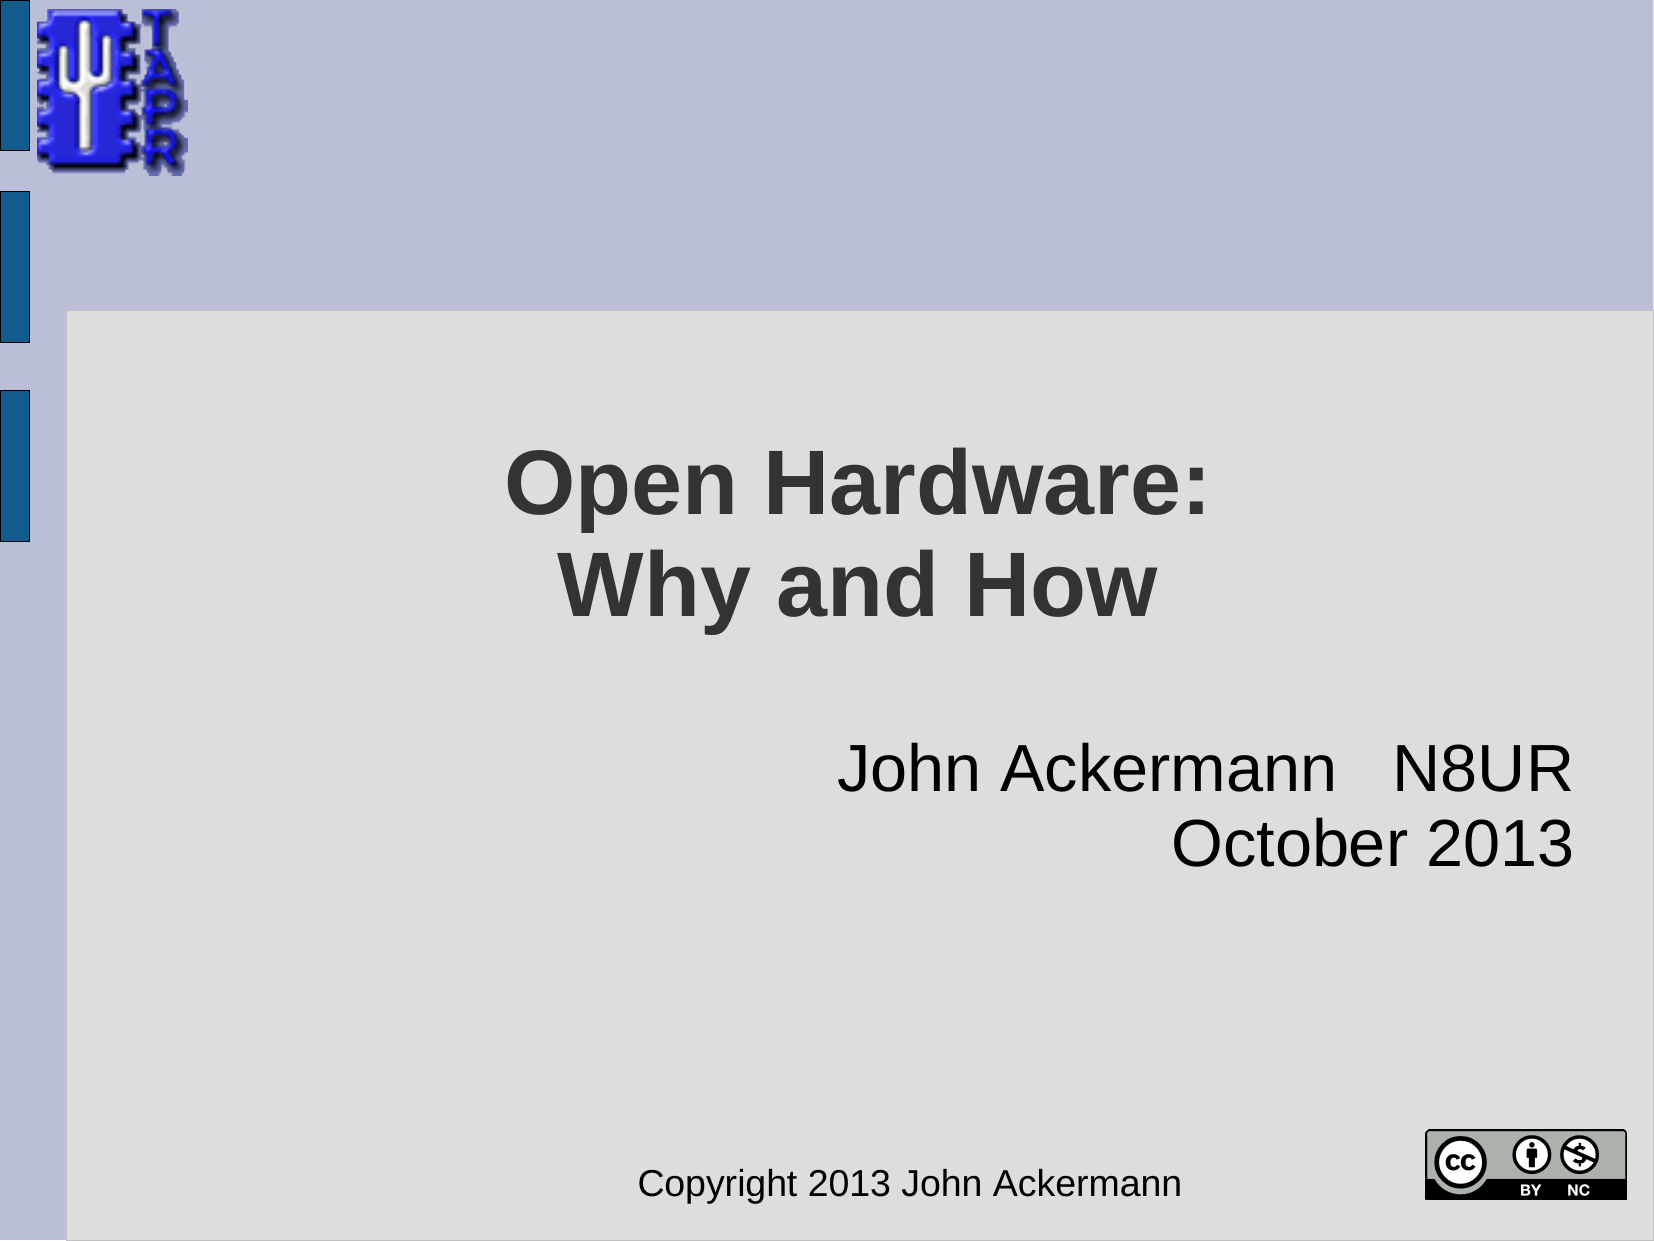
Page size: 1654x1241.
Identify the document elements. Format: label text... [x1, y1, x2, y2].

picture [37, 9, 188, 176]
picture [1425, 1129, 1627, 1201]
title Open Hardware: Why and How [152, 430, 1565, 638]
text_box Copyright 2013 John Ackermann [637, 1162, 1183, 1205]
subtitle John Ackermann N8UR October 2013 [716, 637, 1576, 901]
